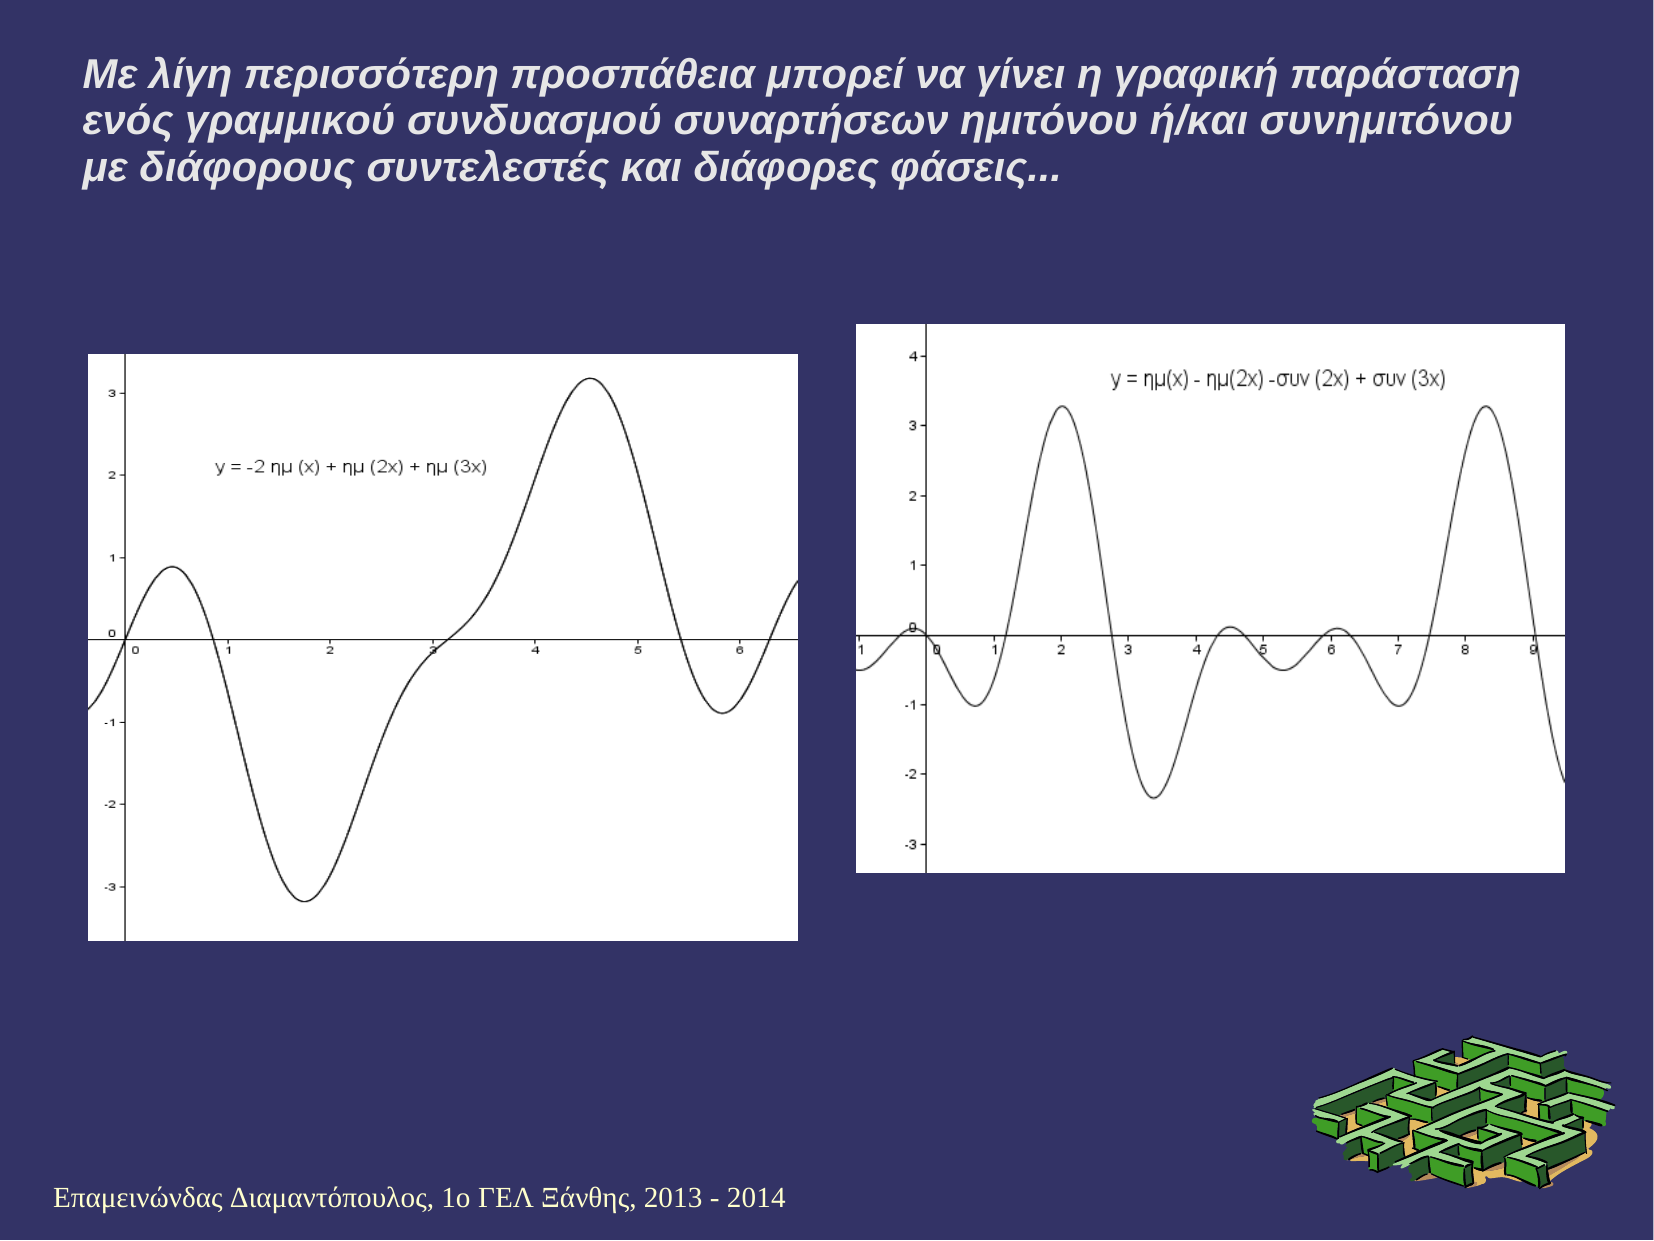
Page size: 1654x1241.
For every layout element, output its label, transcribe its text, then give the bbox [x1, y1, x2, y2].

picture [88, 354, 798, 941]
picture [856, 324, 1565, 873]
title Με λίγη περισσότερη προσπάθεια μπορεί να γίνει η γραφική παράσταση ενός γραμμικού συνδυασμού συναρτήσεων ημιτόνου ή/και συνημιτόνου με διάφορους συντελεστές και διάφορες φάσεις... [82, 45, 1571, 195]
